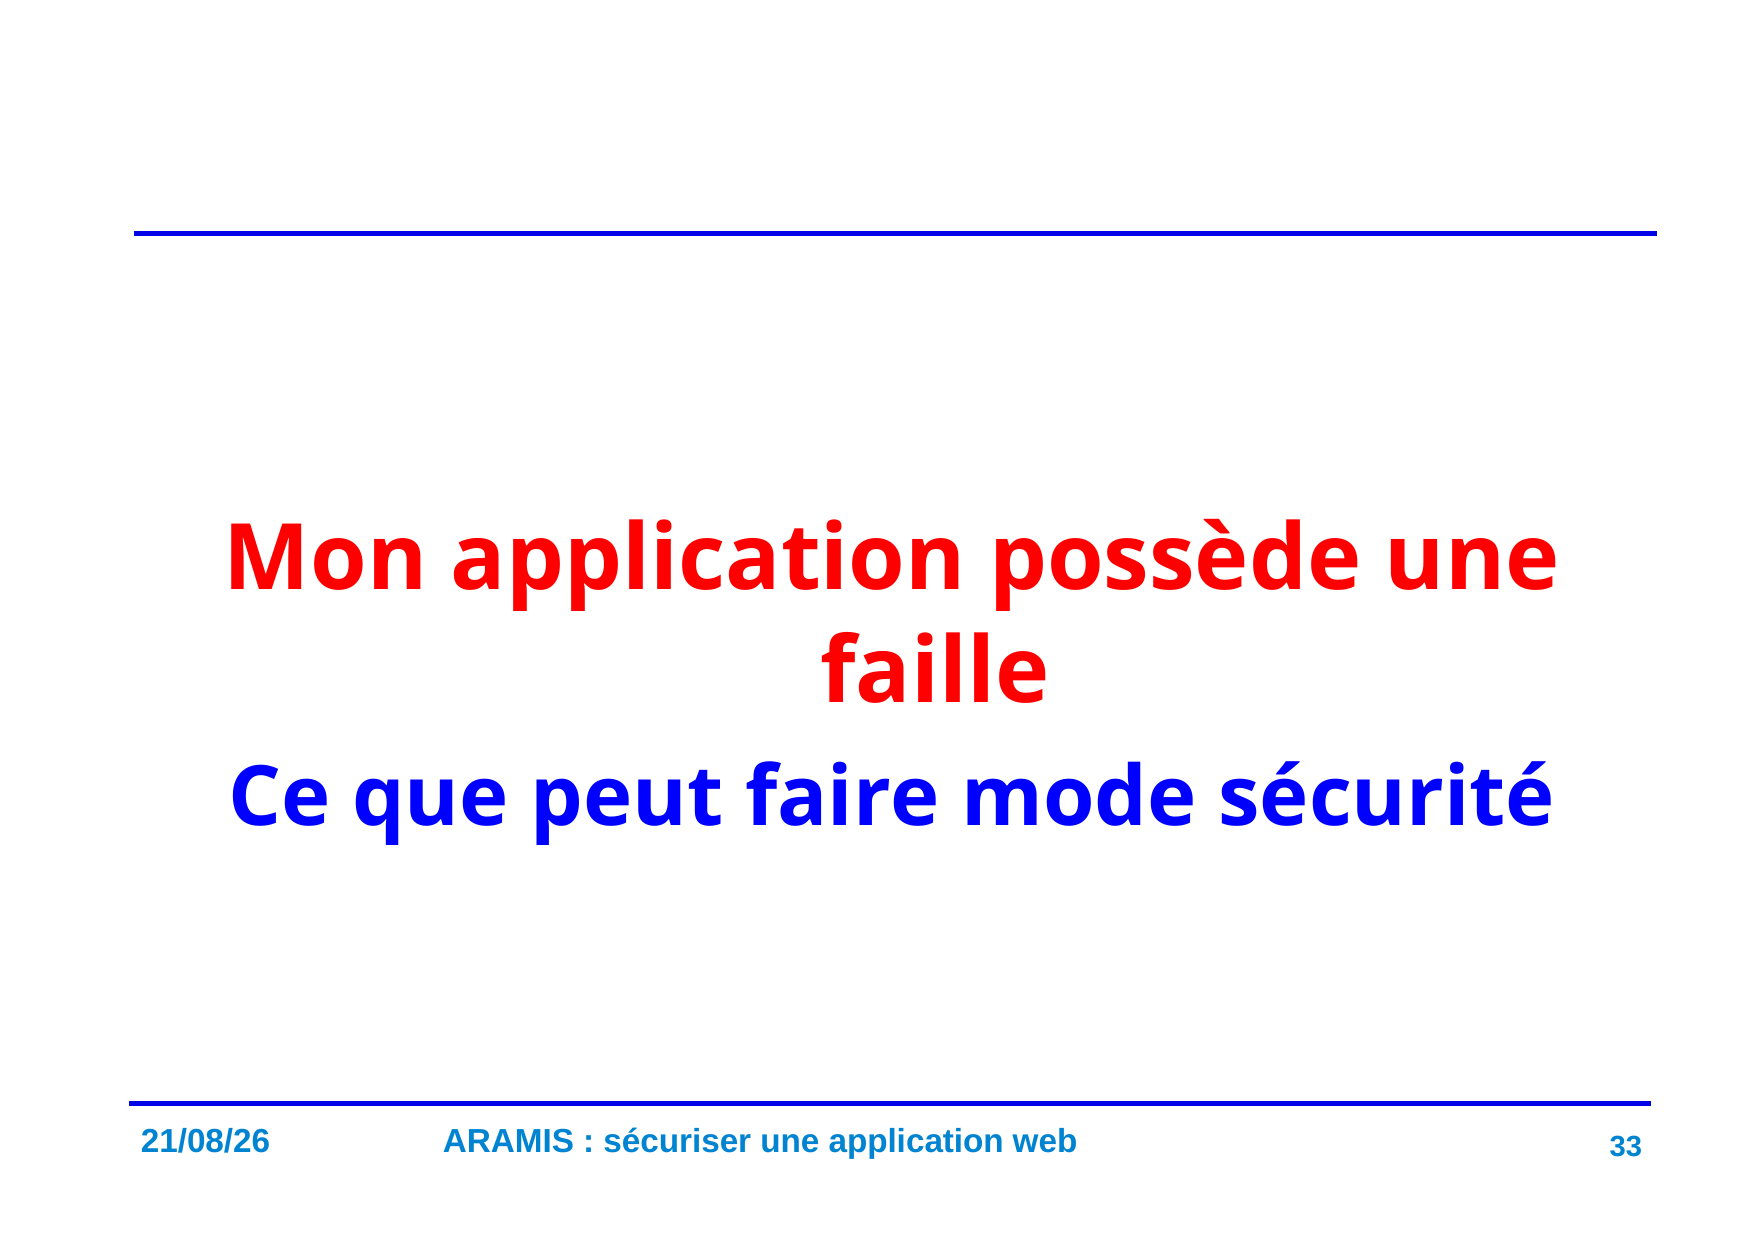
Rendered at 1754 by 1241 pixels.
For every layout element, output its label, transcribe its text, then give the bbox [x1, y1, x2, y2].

list Mon application possède une faille Ce que peut faire mode sécurité [131, 499, 1654, 742]
